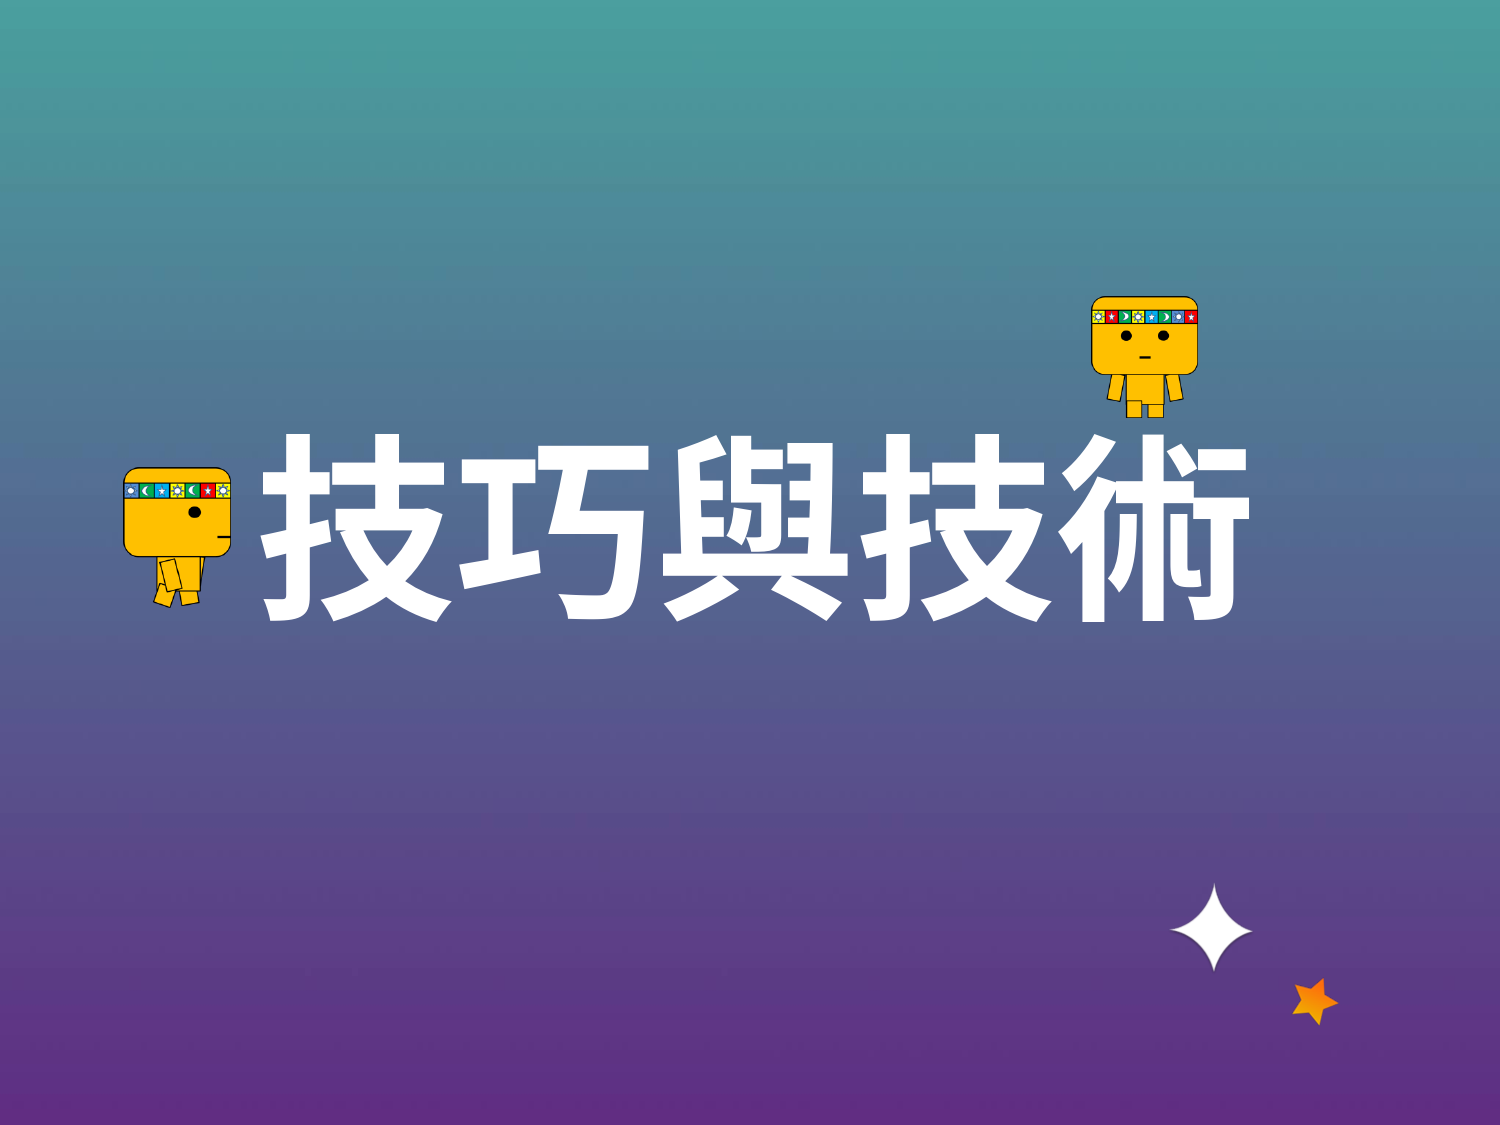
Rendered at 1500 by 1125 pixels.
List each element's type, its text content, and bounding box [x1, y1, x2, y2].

picture [0, 0, 1500, 1125]
text_box 技巧與技術 [240, 397, 1293, 655]
